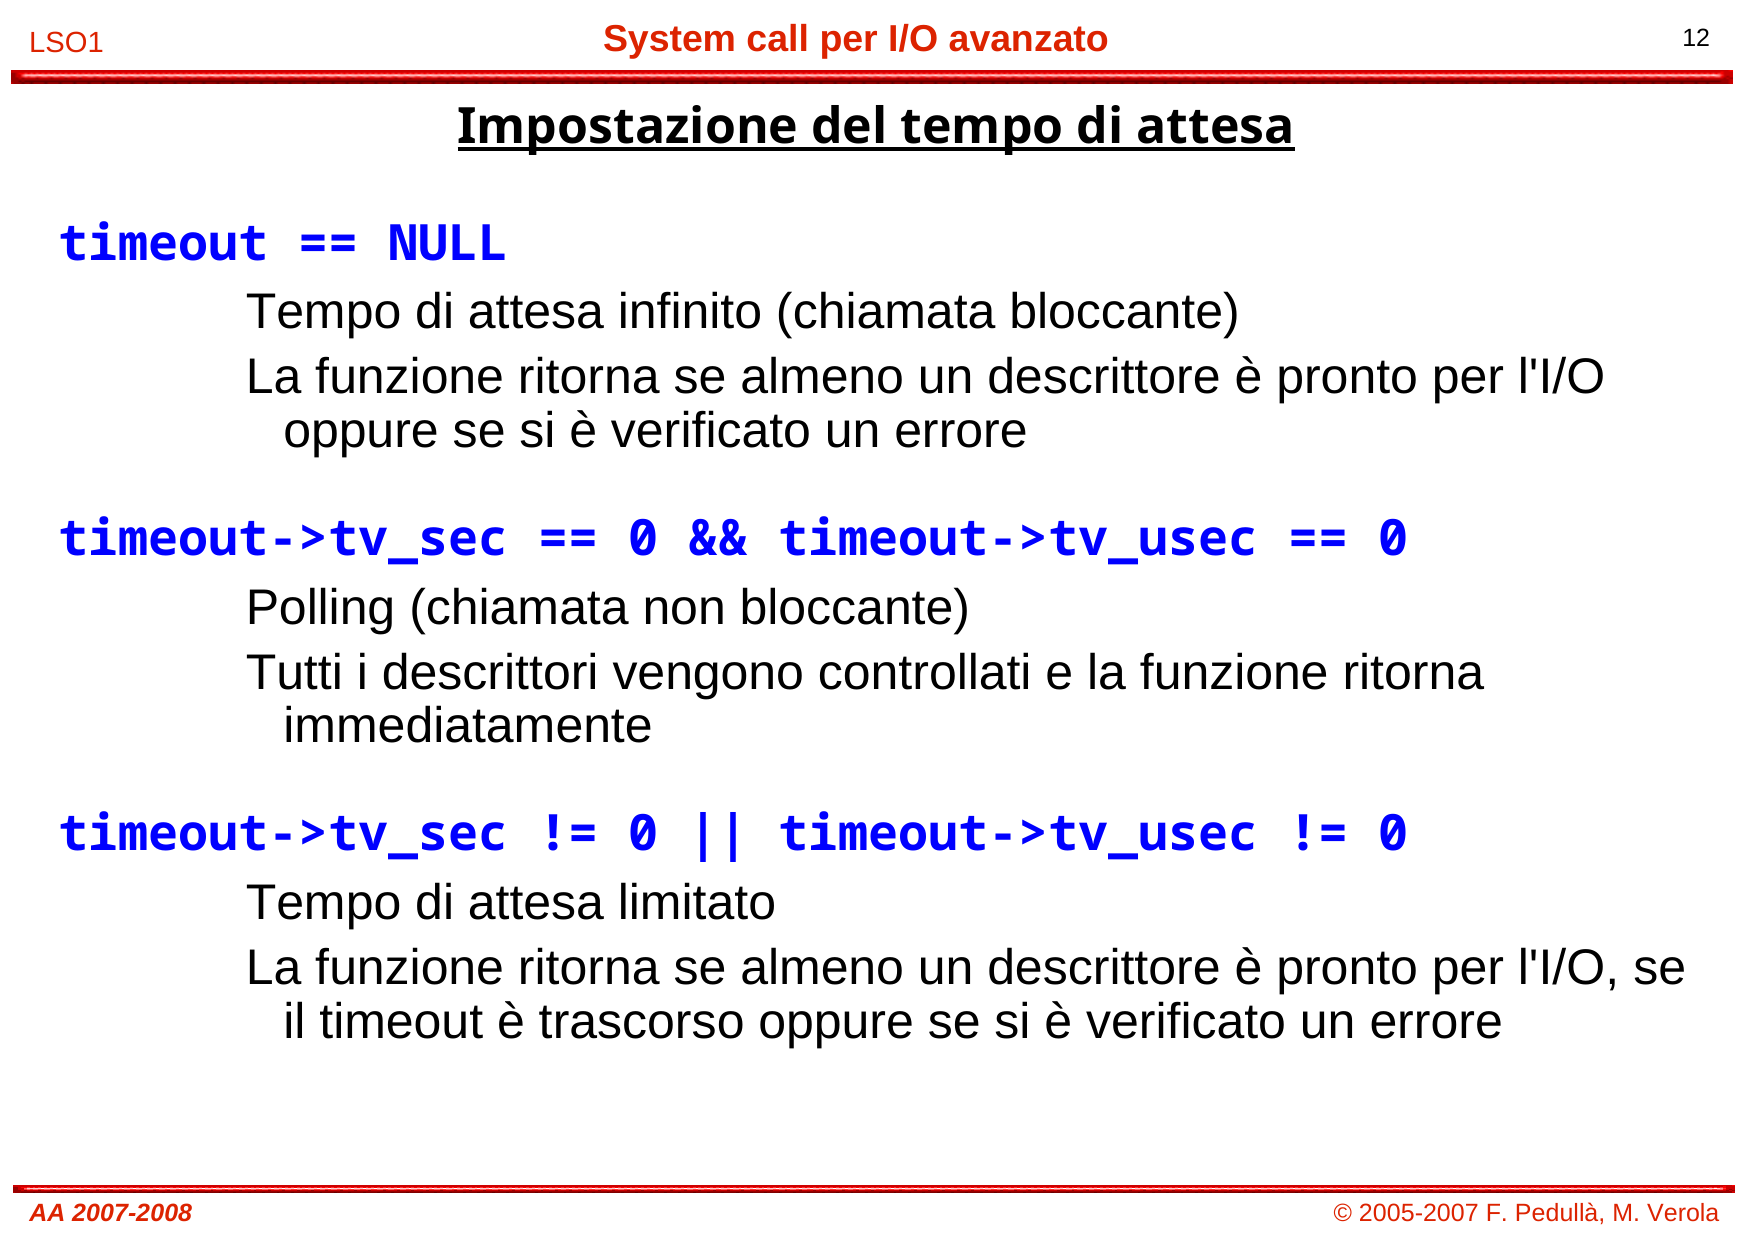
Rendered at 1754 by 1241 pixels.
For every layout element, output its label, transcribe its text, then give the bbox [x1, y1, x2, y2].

title Impostazione del tempo di attesa [40, 78, 1713, 174]
picture [13, 1185, 1735, 1193]
picture [11, 70, 1733, 84]
list timeout == NULL Tempo di attesa infinito (chiamata bloccante) La funzione ritorna se almeno un descrittore è pronto per l'I/O oppure se si è verificato un errore timeout->tv_sec == 0 && timeout->tv_usec == 0 Polling (chiamata non bloccante) Tutti i descrittori vengono controllati e la funzione ritorna immediatamente timeout->tv_sec != 0 || timeout->tv_usec != 0 Tempo di attesa limitato La funzione ritorna se almeno un descrittore è pronto per l'I/O, se il timeout è trascorso oppure se si è verificato un errore [58, 206, 1696, 1100]
